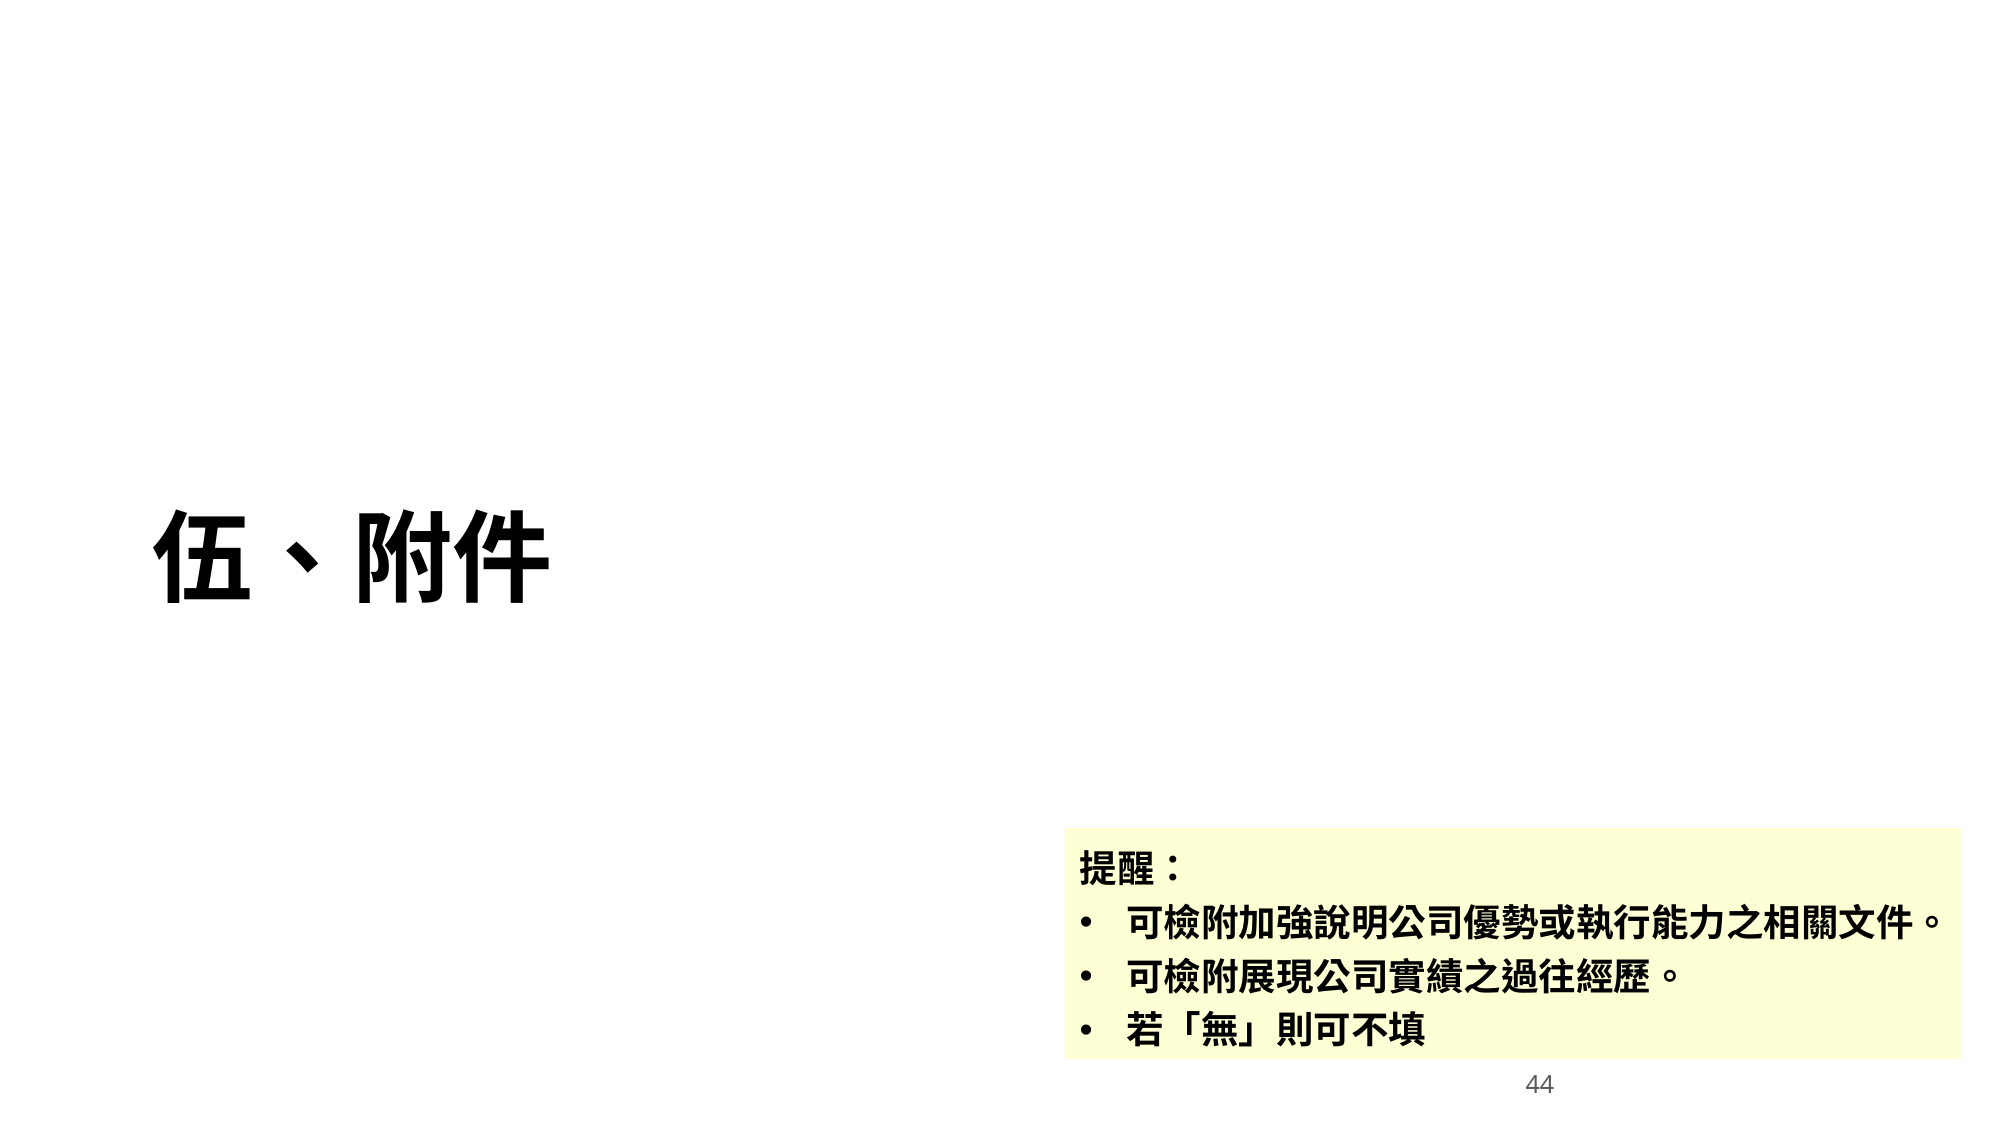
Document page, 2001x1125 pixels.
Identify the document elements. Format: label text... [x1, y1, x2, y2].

text_box 提醒： 可檢附加強說明公司優勢或執行能力之相關文件。 可檢附展現公司實績之過往經歷。 若「無」則可不填 [1065, 828, 1961, 1059]
text_box 44 [1510, 1061, 1961, 1097]
title 伍、附件 [137, 453, 1863, 672]
